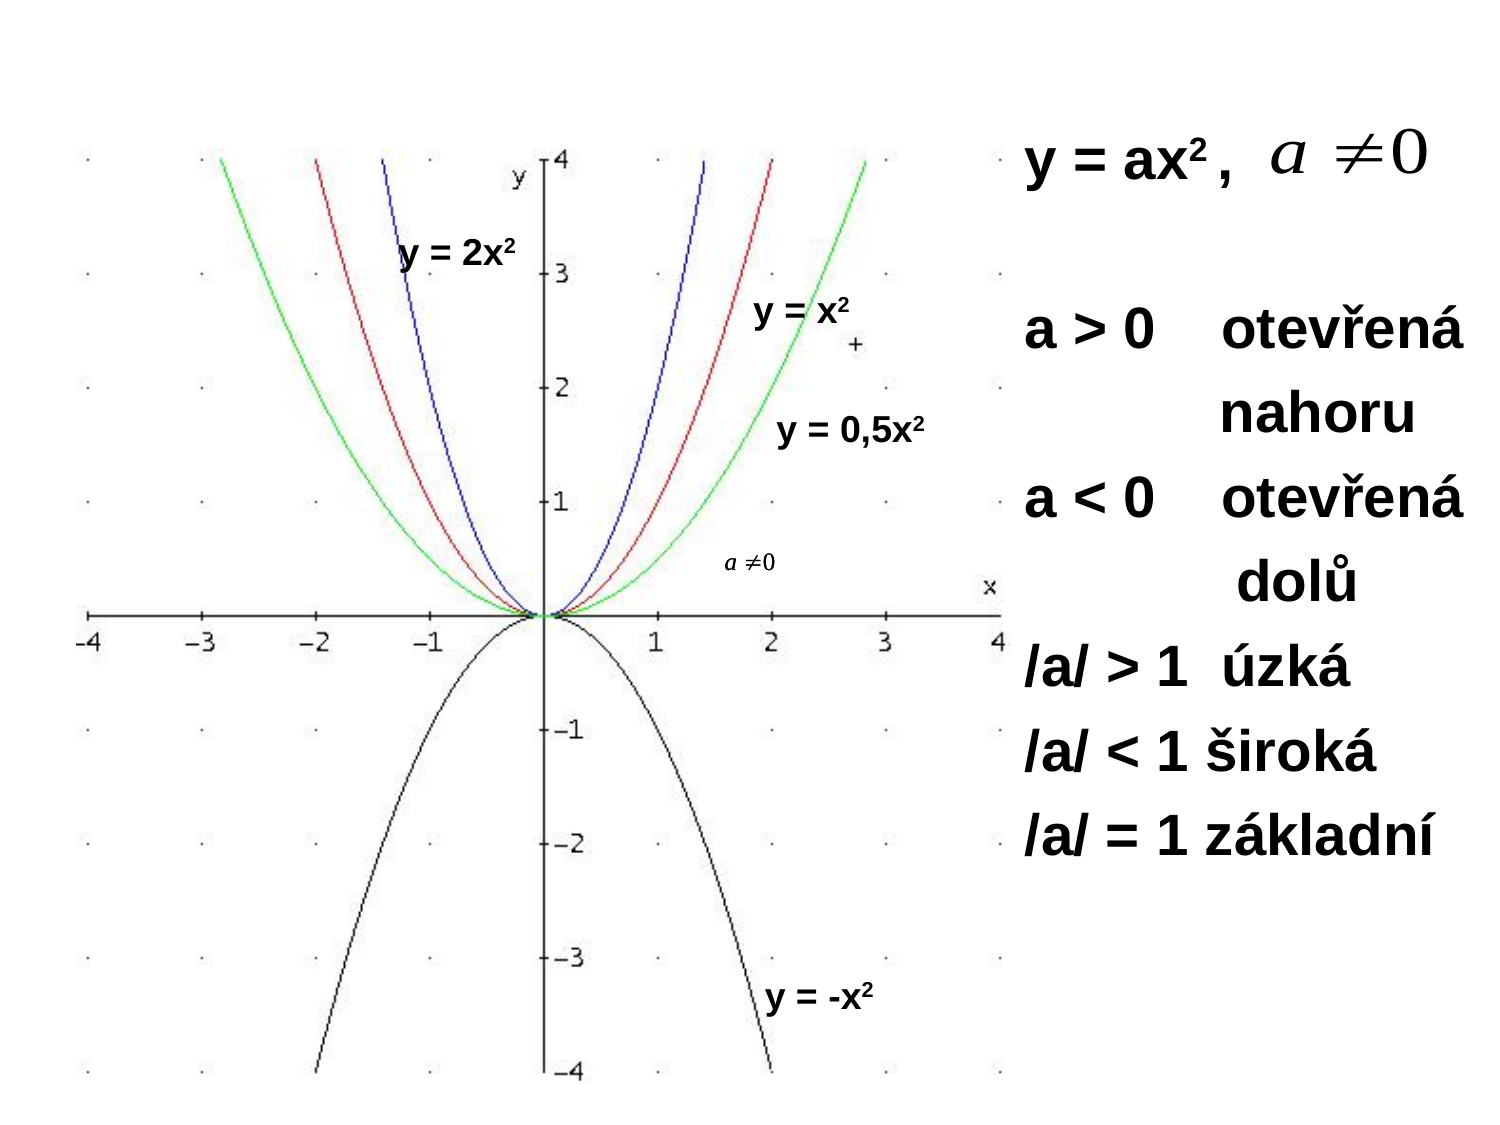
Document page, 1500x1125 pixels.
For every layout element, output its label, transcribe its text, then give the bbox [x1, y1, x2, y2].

text_box y = -x2 [749, 964, 892, 1025]
text_box y = 0,5x2 [761, 397, 951, 458]
text_box y = 2x2 [383, 219, 632, 281]
text_box [76, 148, 1011, 1083]
list y = ax2 , a > 0 otevřená nahoru a < 0 otevřená dolů /a/ > 1 úzká /a/ < 1 široká /a/ = 1 základní [1009, 113, 1500, 1006]
title [75, 45, 1426, 233]
text_box [1257, 113, 1442, 303]
text_box y = x2 [738, 278, 869, 340]
chart [720, 547, 780, 578]
